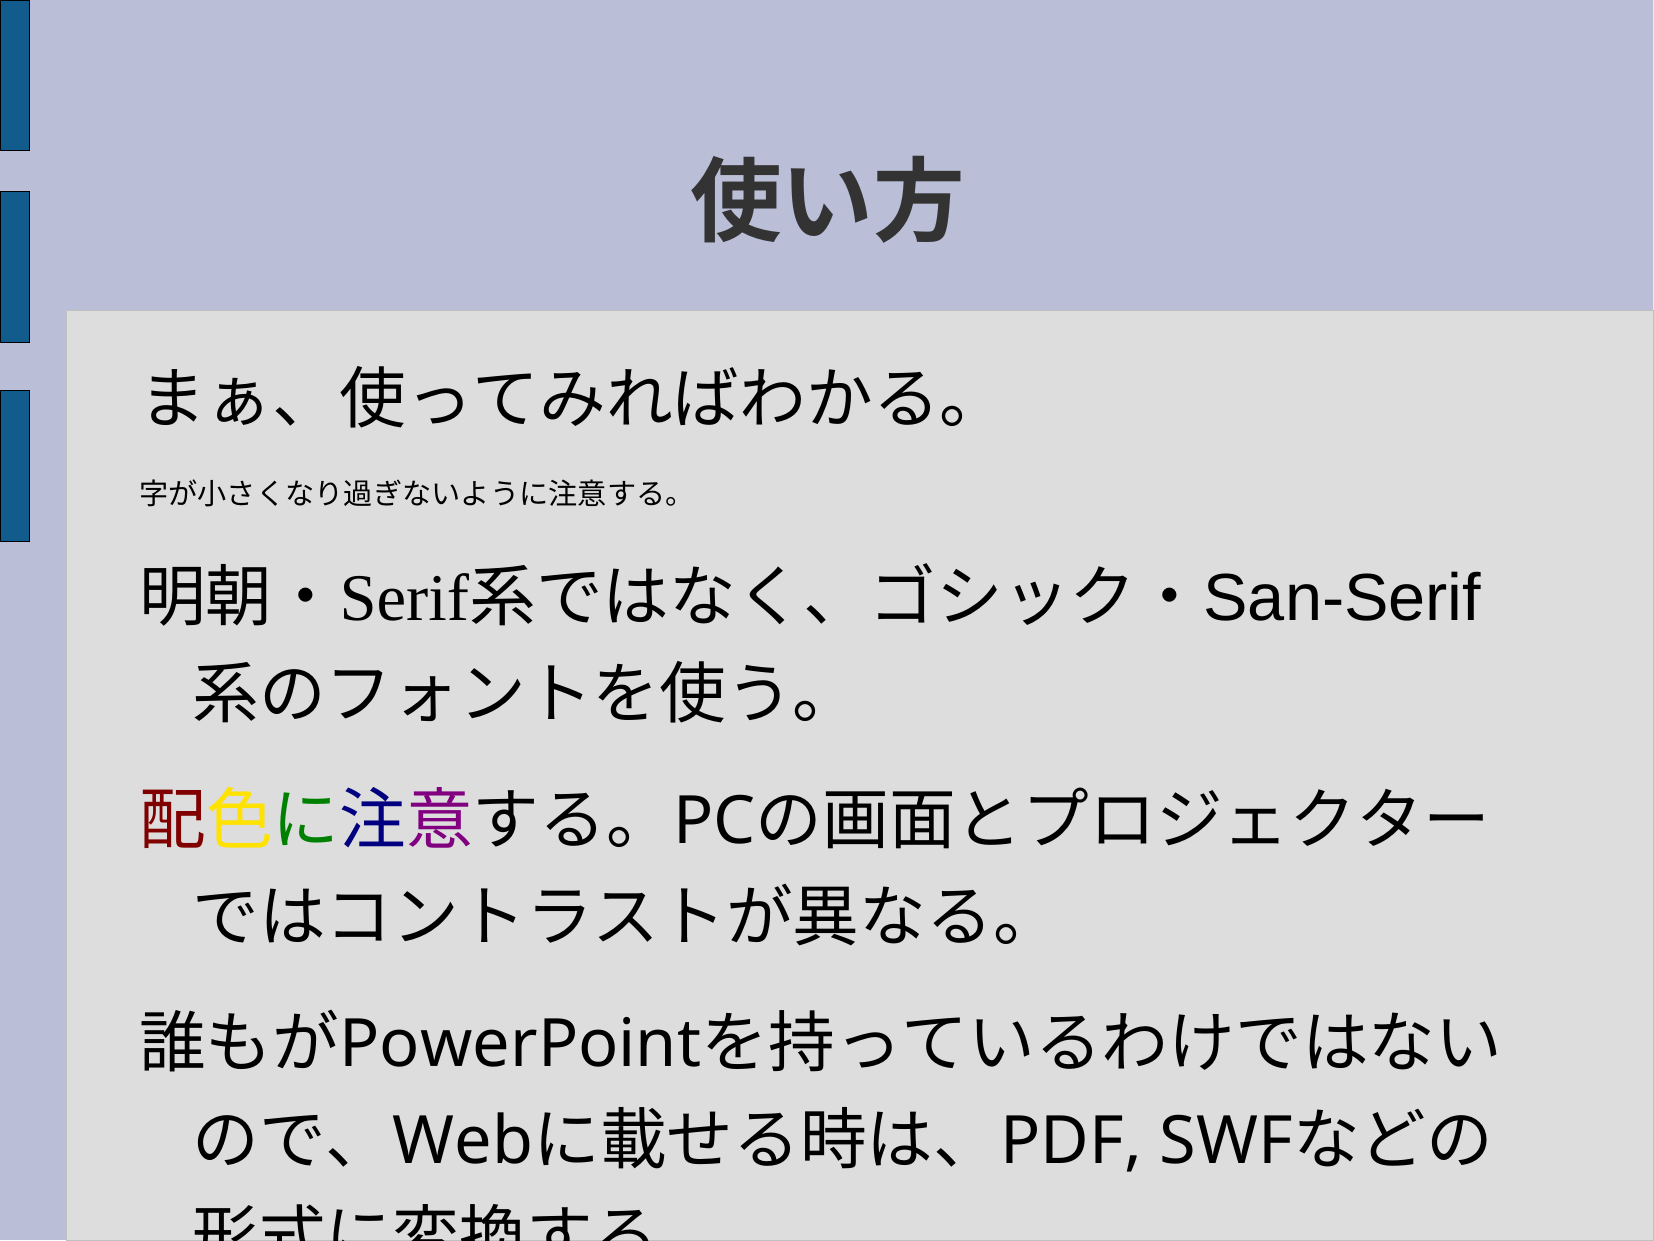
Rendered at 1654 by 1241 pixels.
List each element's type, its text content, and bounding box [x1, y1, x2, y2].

list まぁ、使ってみればわかる。 字が小さくなり過ぎないように注意する。 明朝・Serif系ではなく、ゴシック・San-Serif系のフォントを使う。 配色に注意する。PCの画面とプロジェクターではコントラストが異なる。 誰もがPowerPointを持っているわけではないので、Webに載せる時は、PDF, SWFなどの形式に変換する。 [121, 344, 1534, 1127]
title 使い方 [121, 91, 1534, 299]
